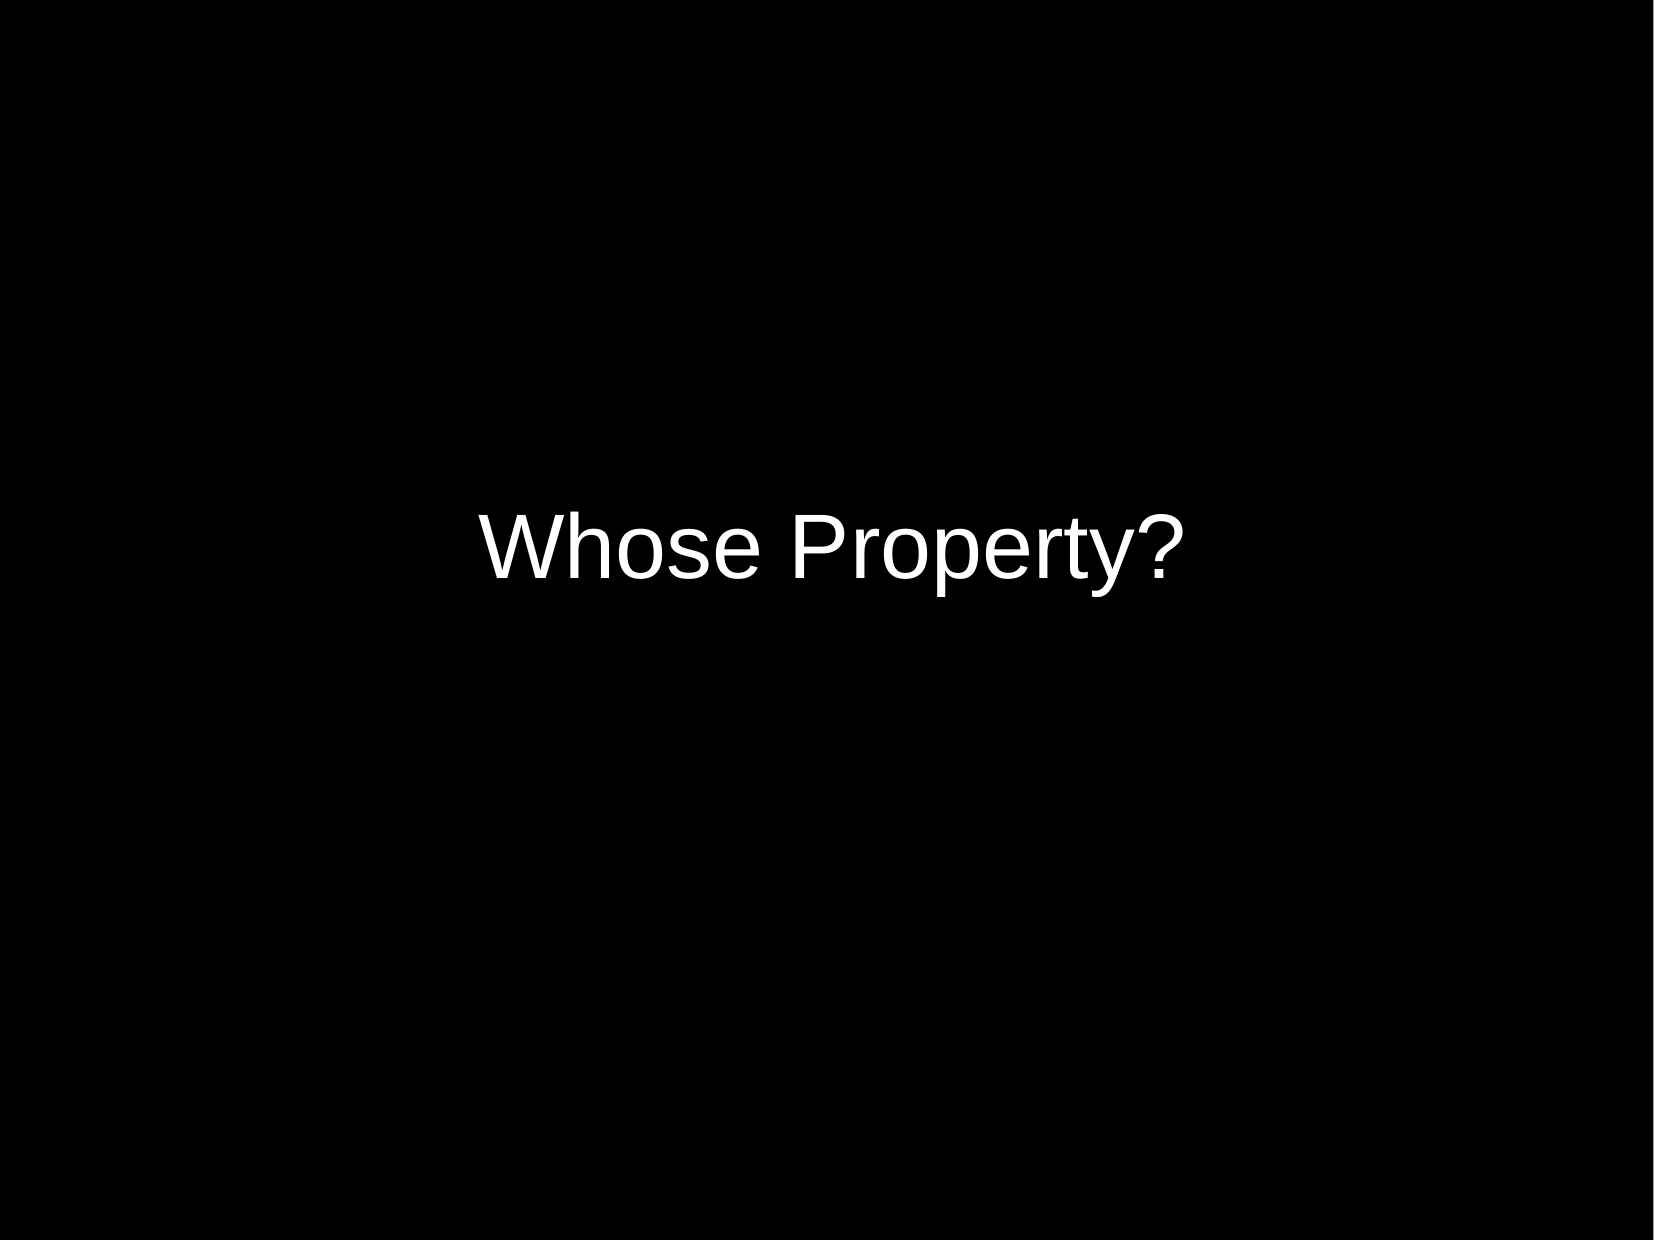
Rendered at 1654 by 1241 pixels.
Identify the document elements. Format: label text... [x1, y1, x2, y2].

title Whose Property? [88, 442, 1577, 651]
